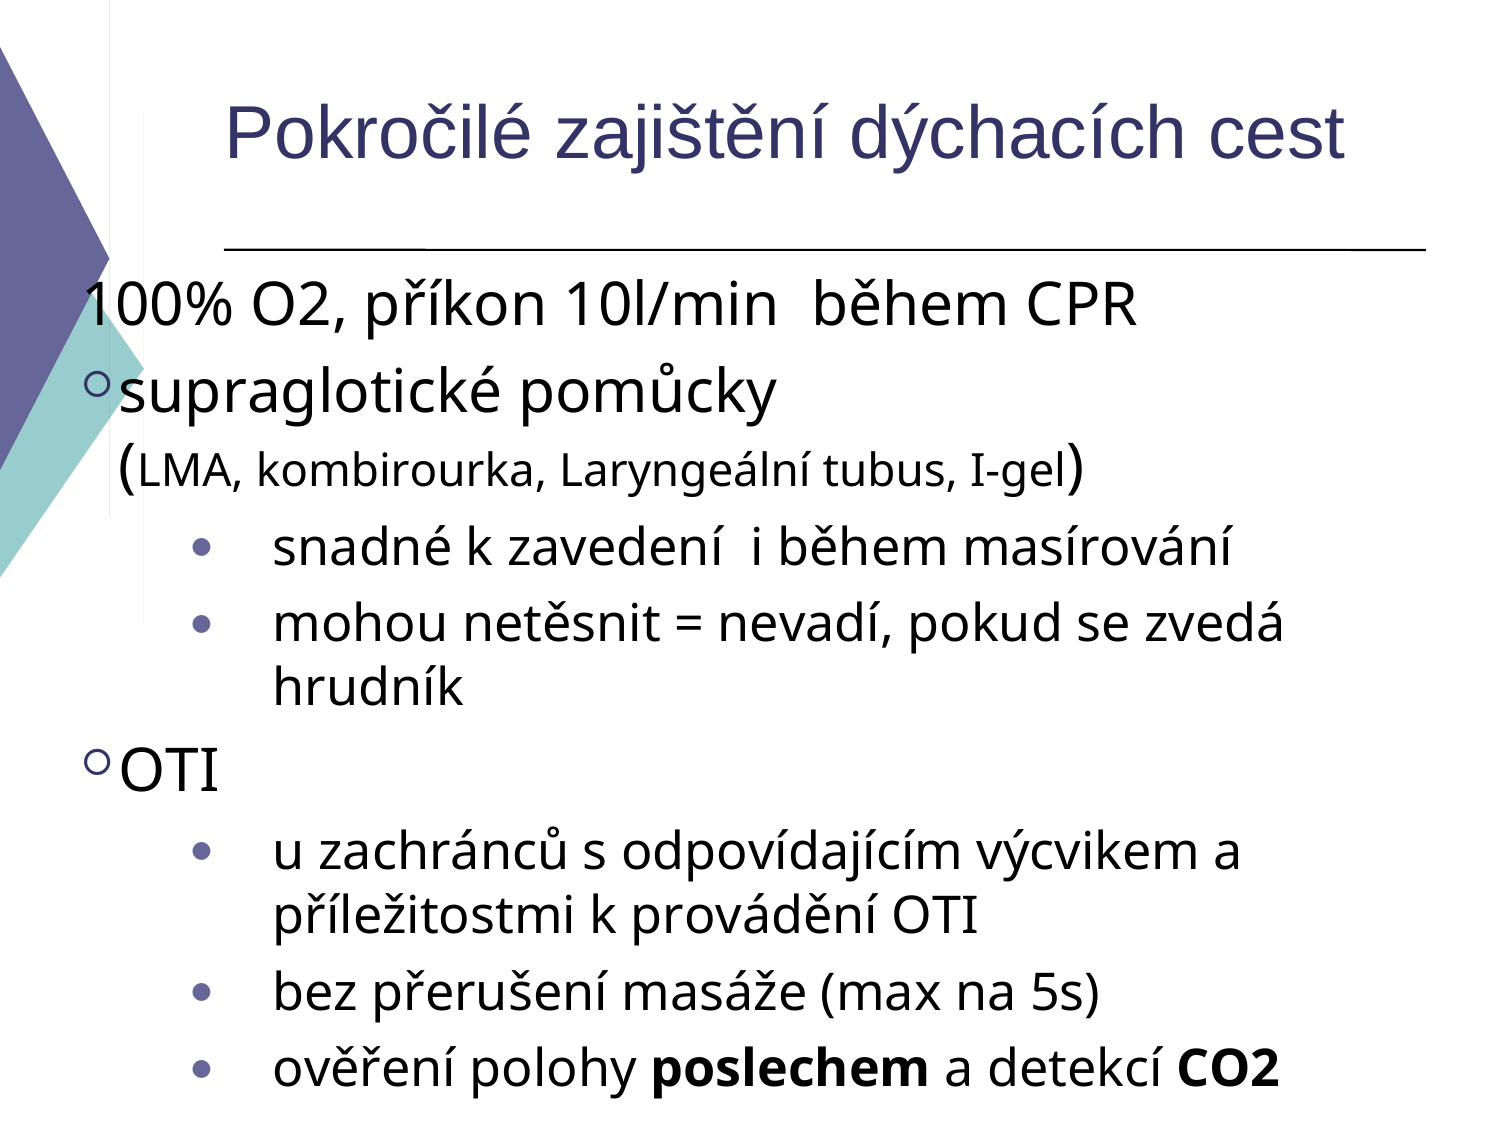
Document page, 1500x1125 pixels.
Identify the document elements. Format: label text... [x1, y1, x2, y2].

title Pokročilé zajištění dýchacích cest [224, 76, 1424, 181]
list 100% O2, příkon 10l/min během CPR supraglotické pomůcky (LMA, kombirourka, Laryngeální tubus, I-gel) snadné k zavedení i během masírování mohou netěsnit = nevadí, pokud se zvedá hrudník OTI u zachránců s odpovídajícím výcvikem a příležitostmi k provádění OTI bez přerušení masáže (max na 5s) ověření polohy poslechem a detekcí CO2 [66, 249, 1500, 1106]
